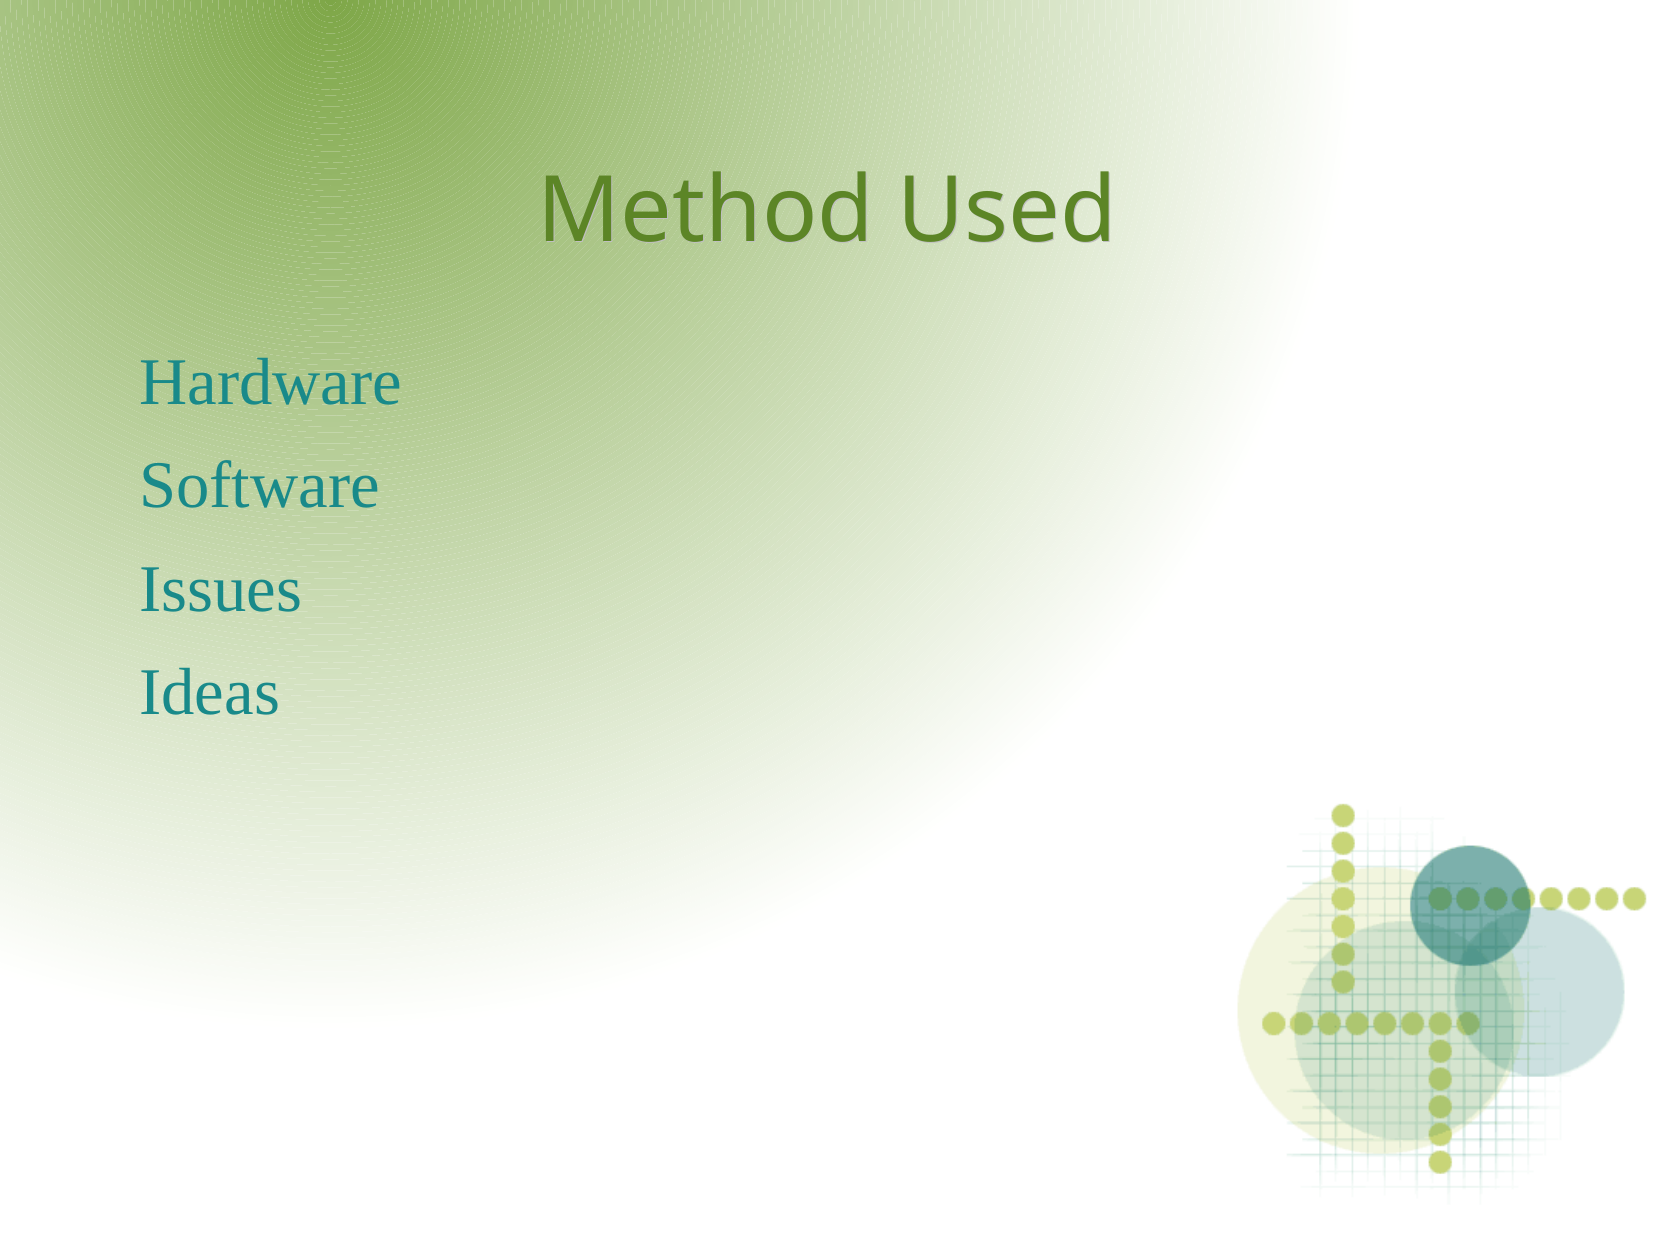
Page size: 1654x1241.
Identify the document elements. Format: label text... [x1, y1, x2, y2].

list Hardware Software Issues Ideas [121, 344, 1534, 1127]
title Method Used [121, 102, 1534, 311]
picture [1224, 792, 1654, 1211]
